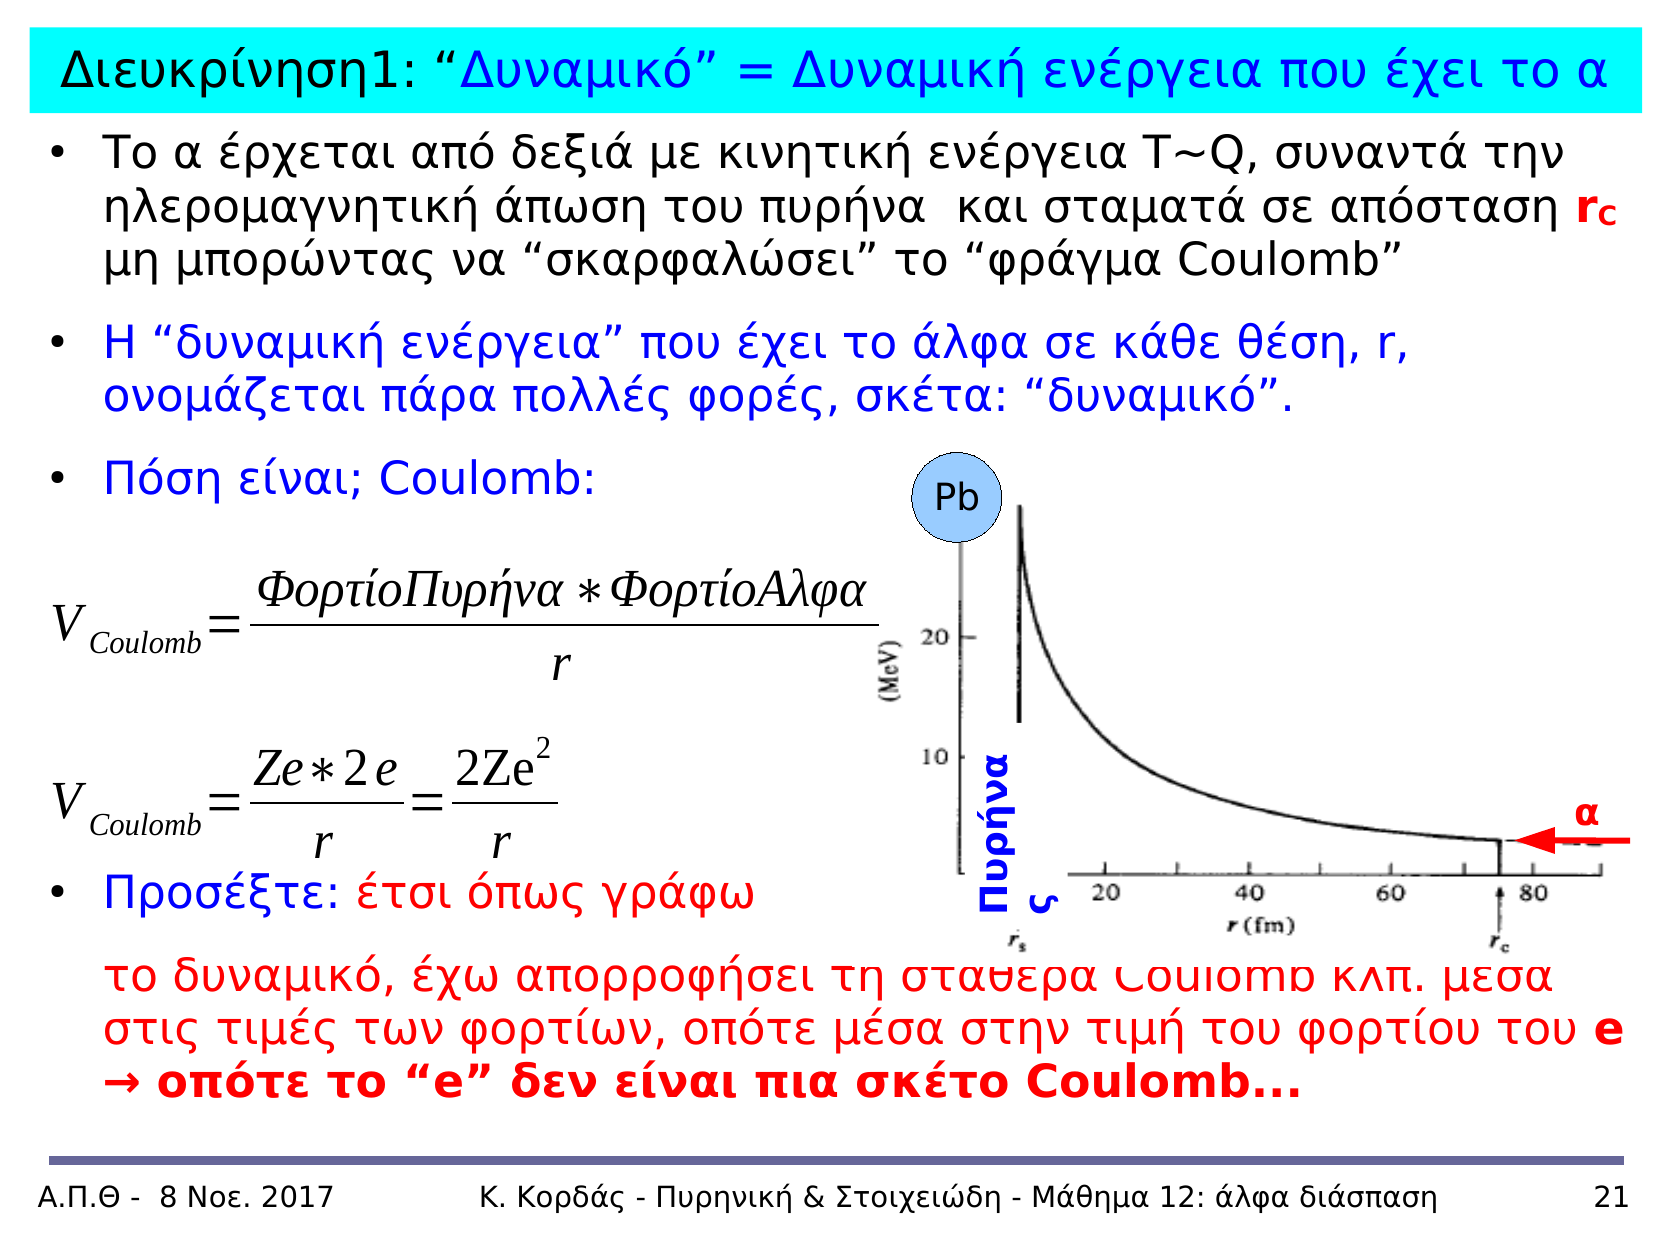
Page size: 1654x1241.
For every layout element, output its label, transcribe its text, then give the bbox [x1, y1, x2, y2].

list Το α έρχεται από δεξιά με κινητική ενέργεια T~Q, συναντά την ηλερομαγνητική άπωση του πυρήνα και σταματά σε απόσταση rC μη μπορώντας να “σκαρφαλώσει” το “φράγμα Coulomb” Η “δυναμική ενέργεια” που έχει το άλφα σε κάθε θέση, r, ονομάζεται πάρα πολλές φορές, σκέτα: “δυναμικό”. Πόση είναι; Coulomb: Προσέξτε: έτσι όπως γράφω το δυναμικό, έχω απορροφήσει τη σταθερά Coulomb κλπ. μέσα στις τιμές των φορτίων, οπότε μέσα στην τιμή του φορτίου του e → οπότε το “e” δεν είναι πια σκέτο Coulomb... [31, 126, 1645, 1127]
text_box Πυρήνας [964, 722, 1068, 930]
chart [37, 727, 572, 873]
chart [37, 556, 893, 694]
title Διευκρίνηση1: “Δυναμικό” = Δυναμική ενέργεια που έχει το α [29, 27, 1643, 114]
text_box α [1559, 783, 1611, 837]
picture [852, 452, 1619, 968]
text_box Pb [911, 452, 1002, 543]
